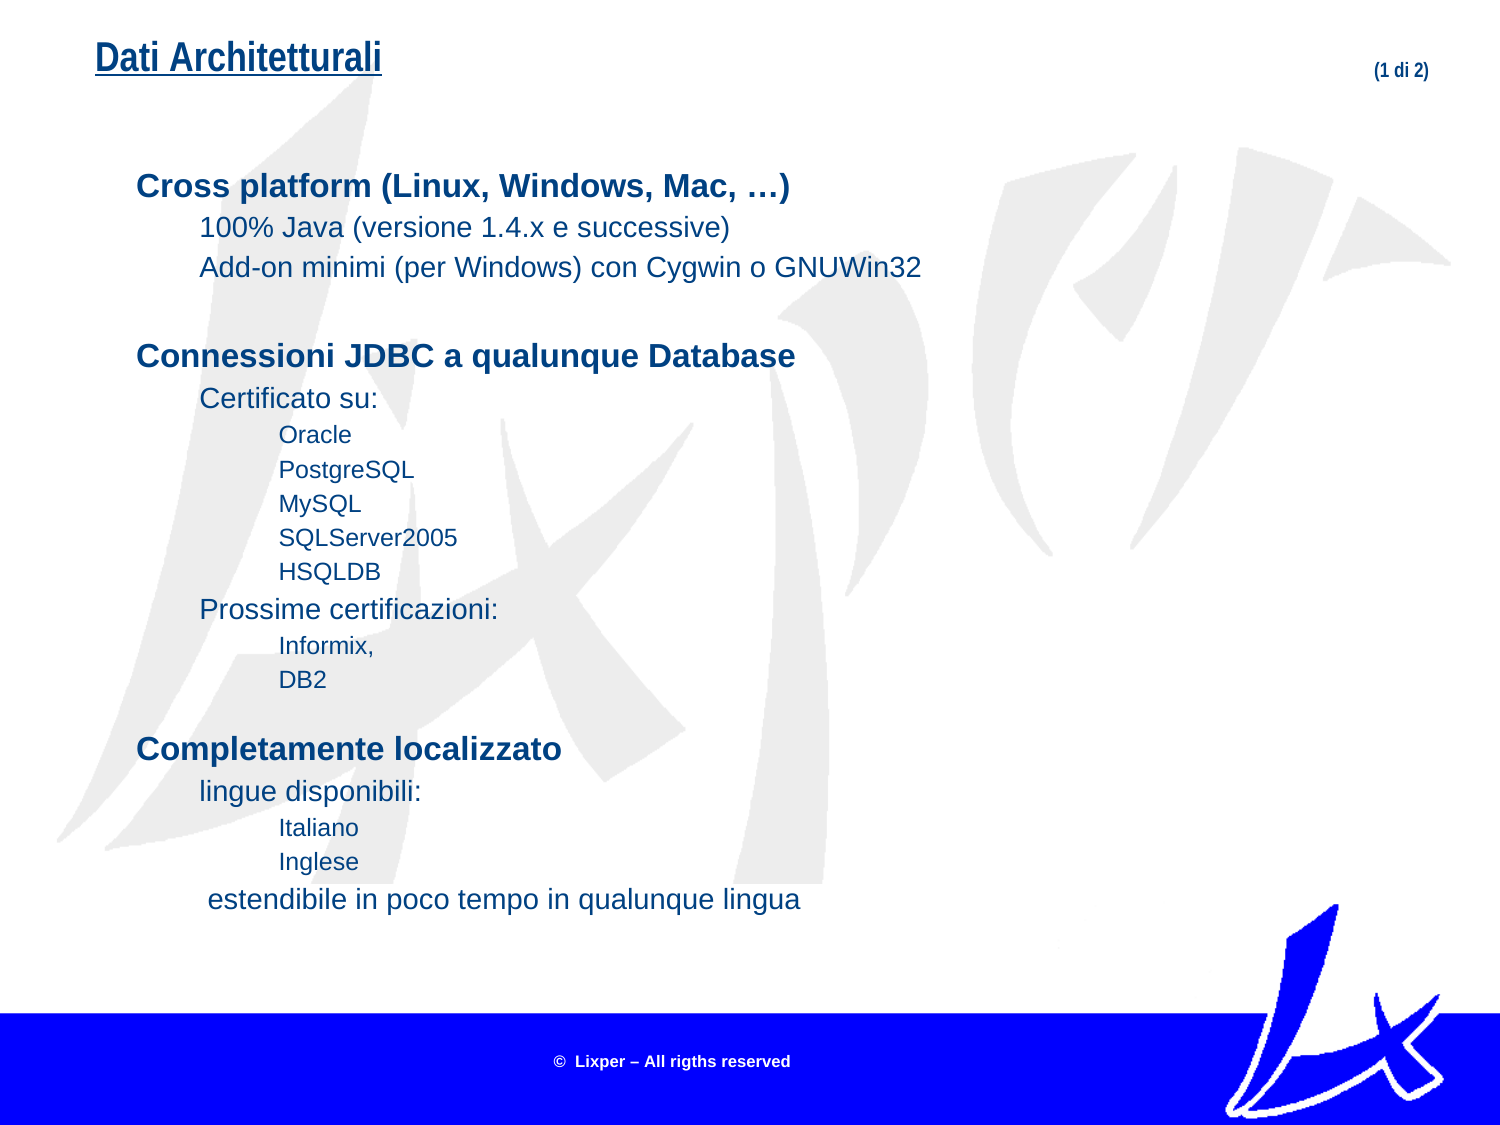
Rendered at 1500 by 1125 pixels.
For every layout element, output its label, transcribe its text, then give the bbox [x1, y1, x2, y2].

title (1 di 2) [1359, 54, 1473, 98]
picture [0, 0, 1500, 1125]
list Cross platform (Linux, Windows, Mac, …) 100% Java (versione 1.4.x e successive) Add-on minimi (per Windows) con Cygwin o GNUWin32 Connessioni JDBC a qualunque Database Certificato su: Oracle PostgreSQL MySQL SQLServer2005 HSQLDB Prossime certificazioni: Informix, DB2 Completamente localizzato lingue disponibili: Italiano Inglese estendibile in poco tempo in qualunque lingua [121, 159, 1244, 970]
title Dati Architetturali [80, 33, 829, 107]
